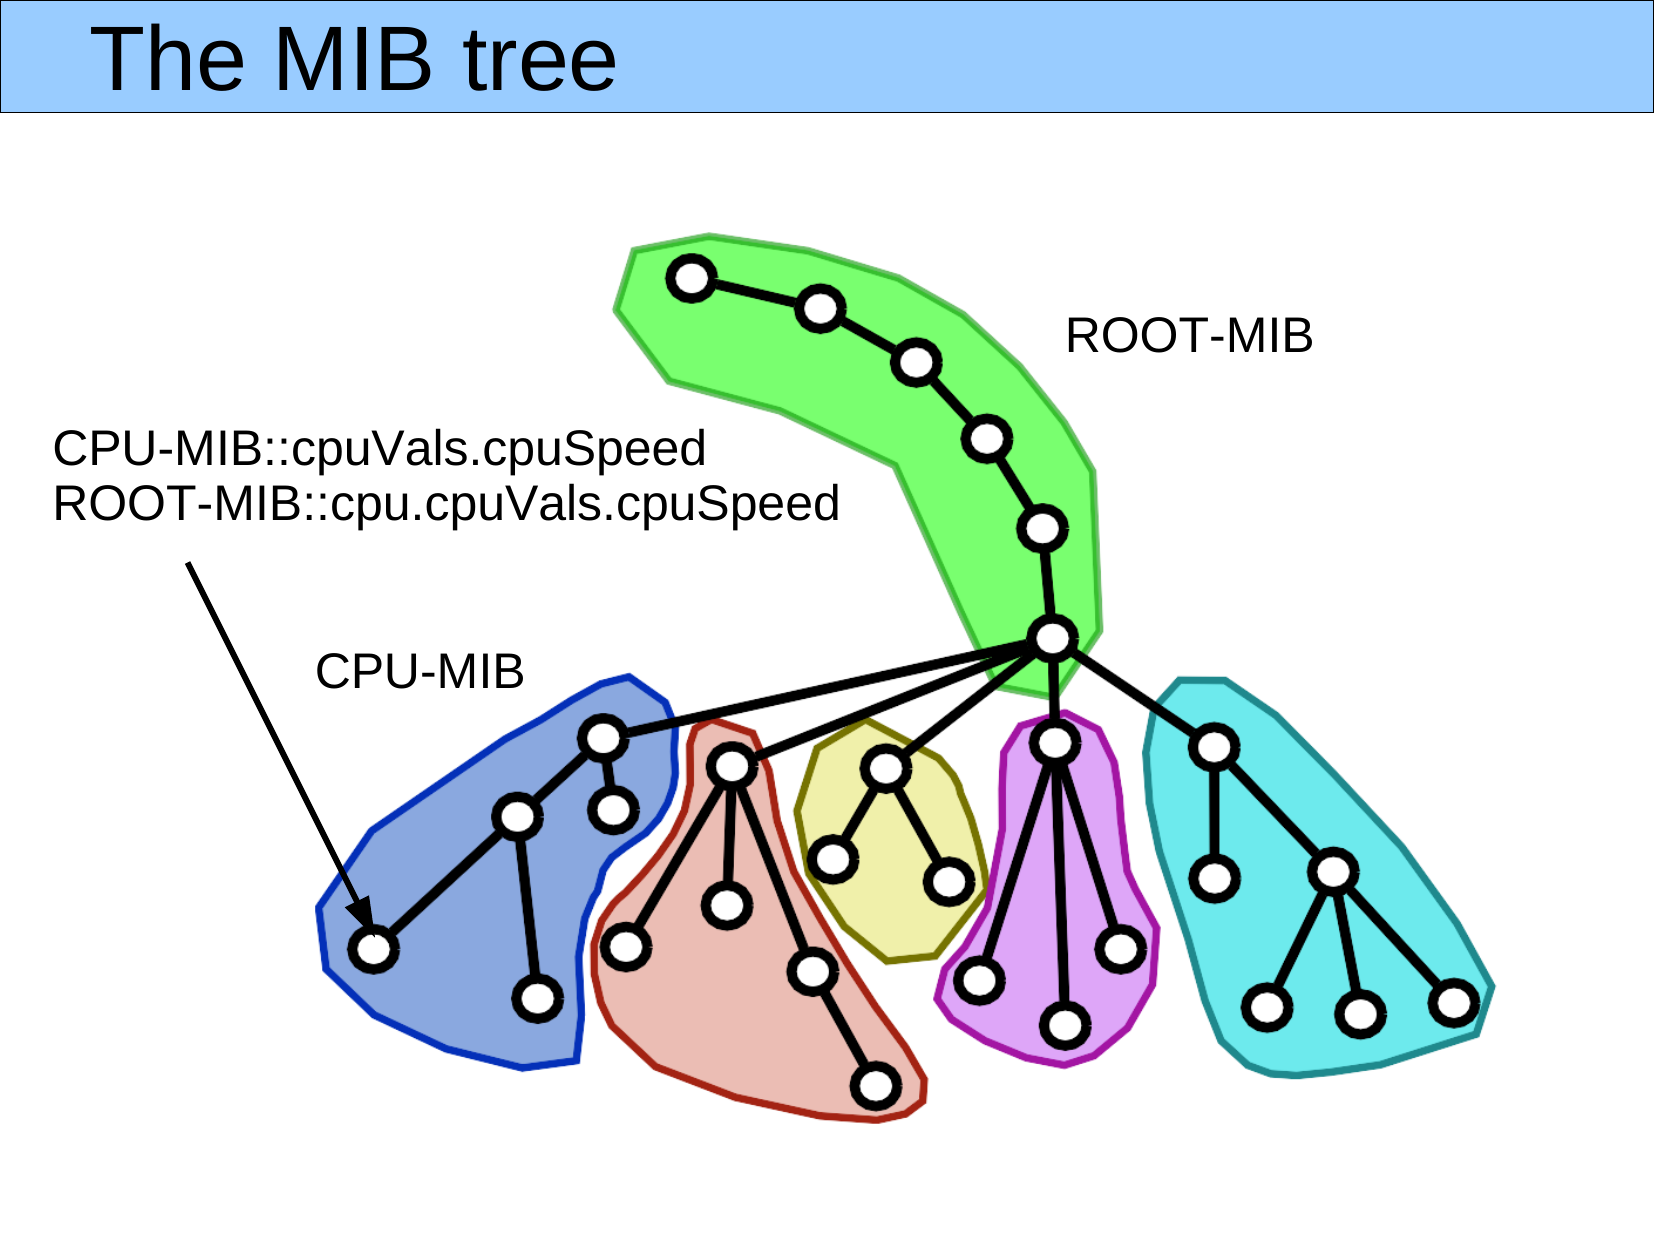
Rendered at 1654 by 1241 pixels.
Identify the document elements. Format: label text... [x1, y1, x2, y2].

picture [300, 224, 1501, 1126]
text_box ROOT-MIB [1050, 300, 1351, 377]
text_box [0, 0, 75, 113]
text_box CPU-MIB::cpuVals.cpuSpeed ROOT-MIB::cpu.cpuVals.cpuSpeed [37, 412, 1238, 552]
text_box The MIB tree [75, 0, 1276, 129]
text_box CPU-MIB [300, 635, 638, 713]
text_box [1276, 0, 1654, 113]
